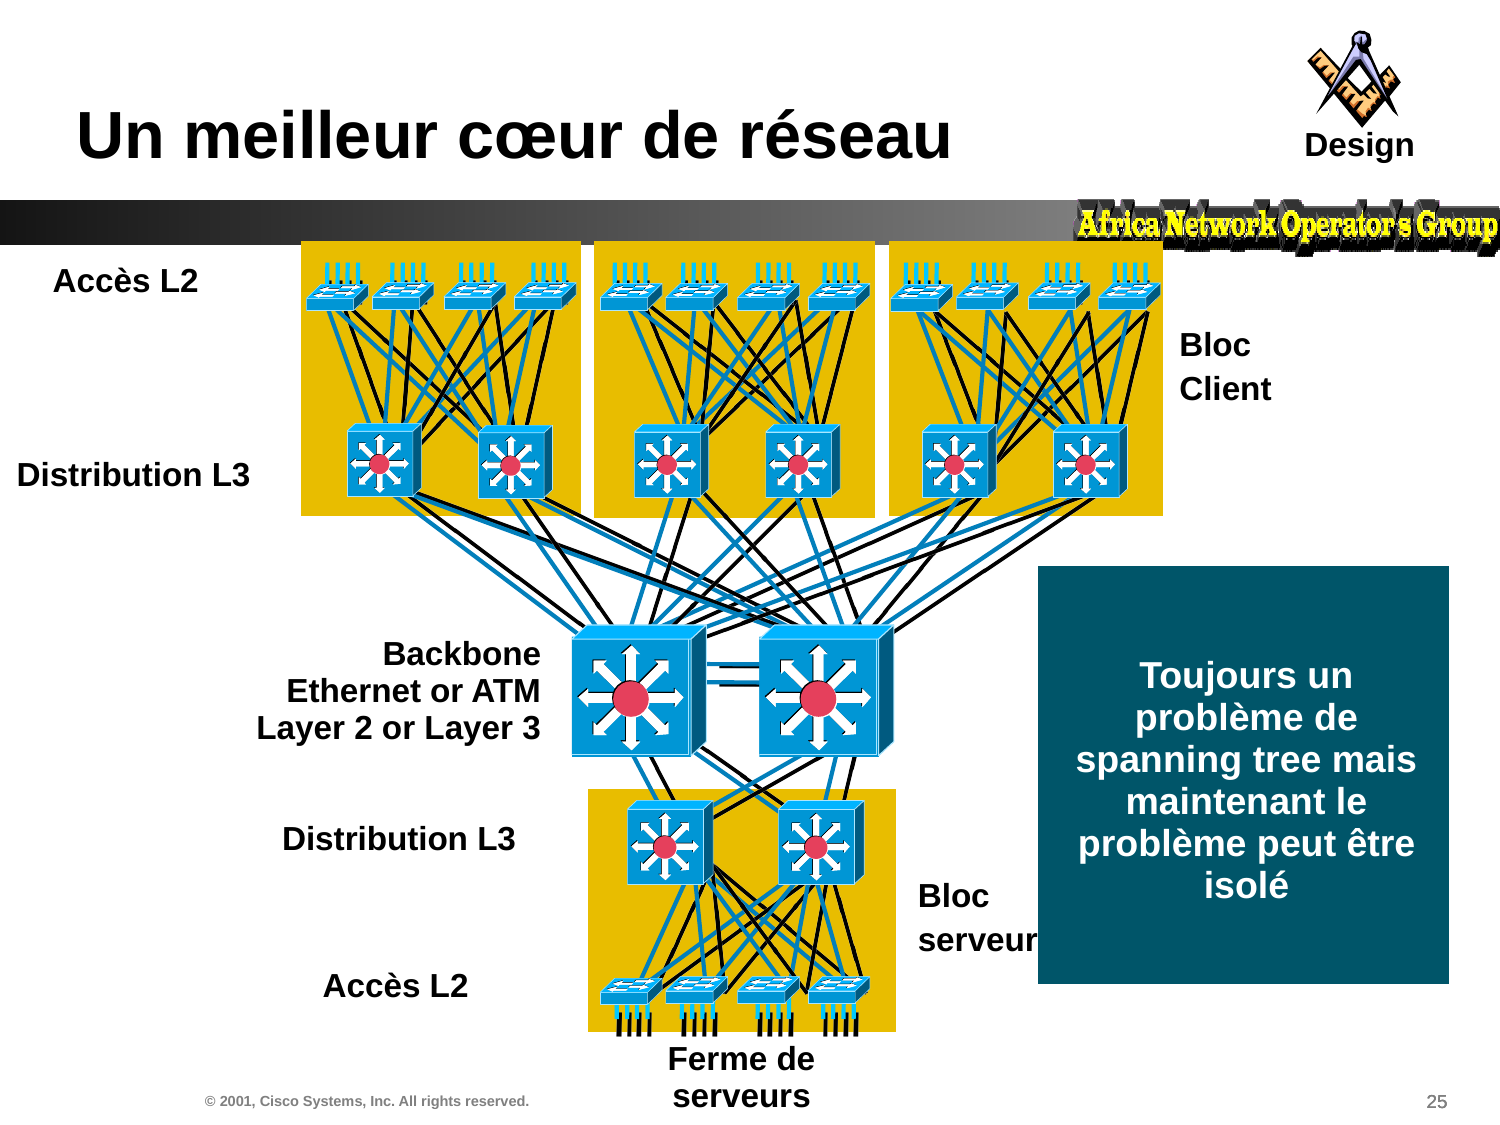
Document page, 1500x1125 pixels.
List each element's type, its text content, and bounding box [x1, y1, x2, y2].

text_box [704, 936, 717, 953]
picture [856, 283, 871, 311]
text_box [488, 343, 500, 365]
text_box [1067, 384, 1084, 419]
text_box [1053, 343, 1075, 379]
text_box [406, 381, 420, 416]
text_box [410, 367, 426, 386]
text_box [739, 914, 749, 924]
text_box [725, 942, 756, 983]
text_box [449, 393, 457, 402]
picture [753, 980, 784, 987]
picture [844, 976, 860, 982]
picture [774, 284, 789, 288]
picture [737, 976, 751, 991]
text_box [633, 311, 683, 423]
text_box [683, 962, 702, 976]
text_box [765, 498, 795, 518]
text_box [706, 950, 720, 976]
text_box [1004, 342, 1028, 383]
text_box [817, 916, 838, 966]
text_box [791, 989, 823, 1032]
picture [792, 990, 800, 1004]
text_box [332, 311, 383, 423]
text_box [780, 927, 795, 943]
text_box Bloc serveur [904, 867, 1052, 1001]
picture [545, 425, 554, 499]
picture [890, 284, 903, 298]
picture [1146, 296, 1161, 310]
text_box [1007, 321, 1036, 367]
text_box [693, 345, 706, 358]
picture [956, 282, 971, 297]
text_box [650, 311, 689, 344]
text_box [452, 374, 459, 383]
text_box [1073, 310, 1087, 328]
text_box [742, 956, 774, 976]
picture [697, 685, 708, 758]
text_box [654, 789, 670, 800]
text_box [707, 369, 721, 397]
picture [784, 815, 848, 879]
text_box [765, 348, 785, 371]
picture [938, 284, 954, 312]
text_box [657, 328, 688, 389]
picture [650, 978, 663, 1005]
text_box [528, 500, 560, 516]
text_box Accès L2 [311, 959, 572, 1011]
text_box [665, 948, 700, 976]
text_box [987, 319, 1002, 363]
picture [1076, 282, 1091, 310]
picture [579, 646, 682, 749]
text_box [1021, 391, 1032, 403]
text_box [1045, 380, 1052, 388]
picture [1098, 282, 1112, 297]
text_box [836, 1004, 843, 1032]
text_box [771, 935, 793, 965]
picture [1002, 282, 1019, 288]
text_box [753, 393, 785, 421]
text_box [705, 407, 720, 424]
text_box [710, 399, 779, 518]
text_box [924, 319, 976, 424]
picture [765, 424, 773, 432]
title Un meilleur cœur de réseau [62, 41, 1313, 180]
text_box [706, 381, 732, 412]
text_box Backbone Ethernet or ATM Layer 2 or Layer 3 [243, 625, 555, 753]
picture [807, 283, 821, 311]
text_box [750, 311, 779, 353]
picture [316, 294, 332, 298]
picture [640, 437, 695, 492]
text_box [482, 310, 488, 318]
text_box [799, 942, 811, 956]
picture [785, 296, 800, 311]
picture [819, 987, 833, 991]
text_box [1046, 414, 1060, 424]
text_box [422, 418, 516, 516]
picture [420, 282, 435, 310]
text_box [785, 506, 801, 518]
text_box [1026, 378, 1038, 394]
text_box [762, 886, 788, 907]
text_box [828, 789, 844, 800]
picture [306, 284, 319, 298]
picture [716, 976, 729, 1004]
text_box [442, 358, 454, 377]
text_box [411, 333, 435, 377]
text_box [715, 311, 743, 351]
text_box Accès L2 [41, 254, 302, 306]
text_box [1084, 369, 1102, 424]
text_box [1014, 498, 1066, 516]
picture [371, 282, 385, 310]
text_box [453, 410, 478, 437]
text_box [825, 886, 858, 976]
text_box [1128, 310, 1145, 327]
text_box [1038, 566, 1449, 984]
text_box [803, 311, 831, 338]
text_box [718, 900, 731, 925]
picture [927, 284, 942, 289]
text_box [764, 379, 795, 417]
text_box [1049, 388, 1060, 400]
text_box [460, 335, 482, 372]
picture [665, 283, 679, 297]
picture [1043, 287, 1074, 293]
text_box Ferme de serveurs [598, 1032, 885, 1121]
picture [807, 976, 821, 1004]
picture [748, 986, 763, 991]
text_box [450, 310, 479, 363]
text_box [594, 241, 875, 518]
text_box [1035, 366, 1047, 382]
picture [634, 424, 641, 432]
text_box [1003, 374, 1019, 391]
text_box [716, 884, 741, 914]
picture [342, 285, 357, 289]
picture [600, 283, 612, 297]
text_box [998, 400, 1026, 436]
text_box [812, 967, 825, 976]
text_box [941, 320, 981, 361]
text_box [747, 924, 754, 933]
picture [636, 283, 652, 288]
text_box [588, 789, 681, 1032]
text_box [484, 310, 497, 346]
text_box [767, 789, 825, 800]
text_box [712, 328, 735, 365]
text_box [715, 391, 744, 423]
text_box [999, 387, 1013, 419]
text_box [421, 501, 460, 516]
picture [1109, 293, 1124, 297]
picture [530, 286, 560, 293]
text_box [671, 789, 735, 801]
picture [702, 284, 717, 288]
text_box [815, 955, 840, 976]
text_box [1059, 367, 1078, 391]
picture [491, 282, 507, 310]
text_box [1007, 412, 1038, 448]
text_box Toujours un problème de spanning tree mais maintenant le problème peut être isolé [1055, 645, 1438, 907]
picture [1058, 437, 1114, 492]
picture [821, 800, 865, 886]
text_box [795, 953, 809, 986]
picture [648, 283, 663, 311]
text_box [733, 361, 746, 375]
text_box [466, 360, 485, 386]
picture [443, 282, 457, 310]
text_box [714, 791, 749, 814]
text_box [754, 906, 763, 913]
picture [1307, 29, 1402, 118]
text_box [1107, 320, 1143, 424]
text_box [808, 407, 815, 424]
text_box [729, 373, 739, 383]
picture [665, 976, 679, 991]
text_box [715, 983, 757, 1032]
text_box Distribution L3 [5, 448, 294, 500]
text_box [428, 386, 439, 399]
text_box [997, 432, 1011, 454]
text_box [773, 364, 792, 399]
text_box [774, 886, 805, 919]
picture [927, 437, 982, 492]
text_box [414, 310, 443, 360]
text_box [1099, 345, 1118, 399]
picture [636, 977, 651, 983]
text_box Bloc Client [1167, 317, 1386, 449]
picture [824, 981, 854, 987]
text_box [791, 349, 809, 415]
text_box [511, 499, 533, 516]
text_box [1058, 400, 1080, 424]
picture [525, 292, 539, 297]
text_box [760, 329, 782, 360]
picture [778, 800, 787, 808]
text_box [838, 789, 896, 1032]
text_box [535, 310, 542, 318]
text_box [801, 498, 818, 518]
text_box [695, 1004, 702, 1032]
picture [551, 283, 567, 287]
picture [713, 283, 729, 311]
text_box [393, 351, 405, 369]
picture [633, 815, 697, 879]
picture [759, 626, 769, 639]
picture [702, 977, 718, 981]
text_box [491, 362, 509, 425]
text_box [801, 887, 820, 945]
text_box [742, 384, 751, 392]
text_box [506, 337, 525, 395]
picture [455, 293, 469, 297]
text_box [781, 1004, 788, 1032]
picture [352, 436, 408, 491]
text_box [689, 356, 705, 416]
picture [879, 624, 895, 758]
picture [1004, 296, 1019, 310]
text_box [723, 932, 746, 964]
text_box [668, 498, 688, 518]
text_box [1051, 498, 1087, 516]
text_box [388, 366, 404, 423]
text_box [727, 881, 753, 904]
picture [322, 288, 351, 295]
picture [737, 283, 751, 297]
text_box [788, 332, 800, 353]
text_box [1081, 351, 1093, 372]
text_box [456, 381, 467, 397]
text_box [771, 1004, 778, 1032]
text_box Design [1292, 118, 1428, 169]
text_box [630, 1005, 636, 1032]
text_box [514, 310, 550, 425]
picture [771, 437, 826, 492]
picture [701, 424, 710, 498]
text_box [645, 885, 694, 978]
text_box [348, 311, 388, 353]
text_box [754, 932, 765, 946]
text_box [969, 421, 1053, 516]
text_box [721, 922, 739, 940]
picture [408, 283, 424, 288]
text_box [705, 1004, 712, 1032]
text_box [697, 498, 723, 518]
text_box [465, 395, 490, 425]
text_box [1042, 398, 1050, 406]
picture [562, 282, 577, 310]
text_box [786, 903, 802, 932]
picture [480, 283, 496, 288]
picture [460, 287, 490, 293]
text_box [433, 372, 446, 389]
picture [856, 976, 871, 1004]
text_box [949, 341, 980, 412]
text_box [1077, 321, 1090, 354]
text_box [650, 989, 681, 1032]
text_box [394, 310, 408, 356]
text_box [949, 499, 975, 516]
text_box [986, 359, 998, 375]
picture [571, 624, 591, 631]
picture [600, 978, 613, 992]
text_box [981, 372, 997, 424]
text_box [763, 945, 789, 976]
text_box [762, 925, 772, 936]
text_box [1043, 318, 1072, 370]
text_box [442, 400, 452, 410]
text_box [694, 311, 709, 347]
picture [967, 293, 982, 297]
text_box [815, 311, 849, 424]
text_box [768, 917, 779, 927]
text_box [409, 396, 433, 423]
text_box [687, 501, 707, 518]
text_box [760, 793, 778, 807]
picture [383, 292, 397, 297]
text_box [474, 378, 491, 415]
text_box [806, 325, 827, 381]
text_box [1096, 318, 1125, 357]
text_box [925, 312, 936, 322]
text_box [301, 241, 581, 516]
picture [1039, 293, 1054, 297]
picture [354, 297, 369, 311]
text_box [784, 311, 798, 335]
text_box [700, 885, 716, 937]
picture [1028, 282, 1044, 297]
text_box [914, 498, 955, 516]
text_box [742, 349, 753, 364]
picture [483, 438, 538, 493]
picture [921, 424, 929, 498]
picture [844, 284, 860, 288]
picture [676, 986, 691, 991]
text_box [748, 377, 757, 386]
text_box [846, 1004, 853, 1032]
picture [627, 800, 636, 809]
text_box [889, 241, 1163, 516]
text_box [992, 310, 1007, 325]
text_box [760, 1004, 767, 1032]
text_box [640, 1005, 647, 1032]
text_box [1035, 404, 1045, 413]
picture [710, 808, 714, 882]
text_box [422, 408, 444, 438]
text_box [503, 310, 531, 350]
text_box [619, 1005, 627, 1032]
text_box [711, 358, 726, 372]
text_box [684, 1004, 692, 1032]
picture [346, 423, 354, 497]
text_box [672, 910, 699, 961]
picture [1120, 424, 1129, 498]
picture [832, 424, 841, 498]
text_box [826, 1004, 833, 1032]
picture [388, 286, 418, 293]
picture [767, 646, 870, 749]
text_box [355, 331, 387, 408]
text_box [714, 798, 778, 898]
picture [514, 282, 528, 297]
picture [988, 444, 998, 498]
text_box [401, 497, 431, 516]
text_box Distribution L3 [270, 812, 572, 864]
text_box [756, 368, 766, 380]
